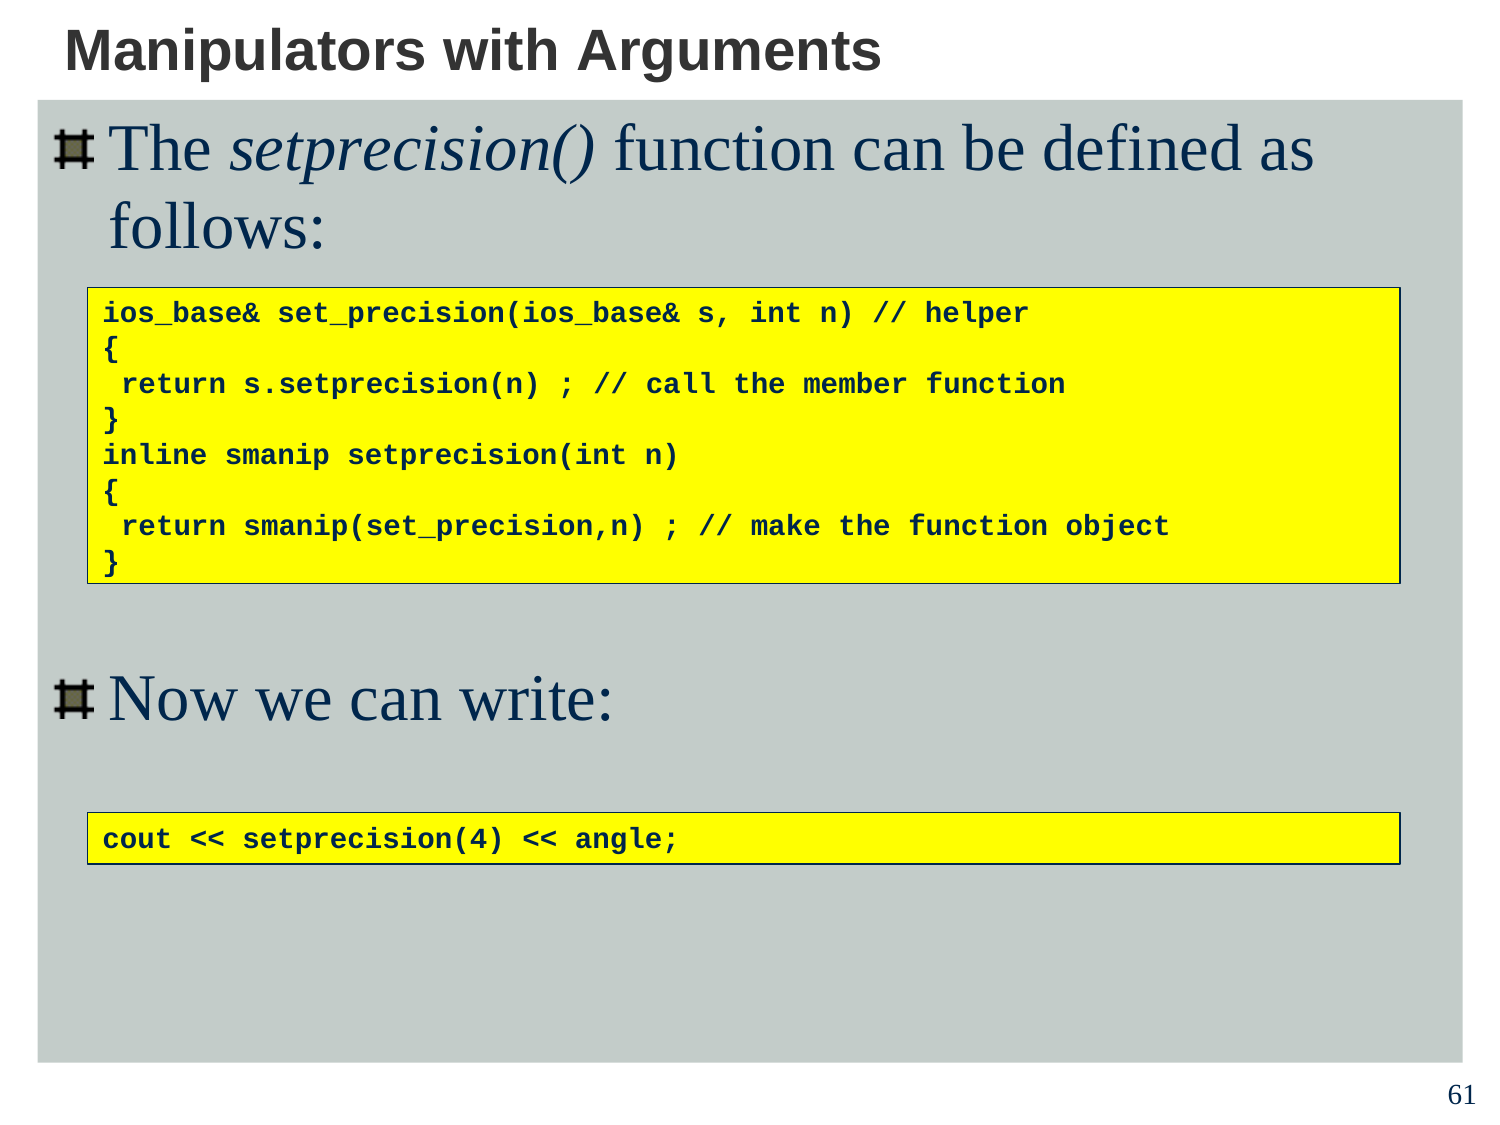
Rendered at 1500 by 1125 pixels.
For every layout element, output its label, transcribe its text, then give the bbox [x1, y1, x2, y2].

title Manipulators with Arguments [50, 0, 1450, 91]
list The setprecision() function can be defined as follows: Now we can write: [37, 99, 1463, 1063]
text_box ios_base& set_precision(ios_base& s, int n) // helper { return s.setprecision(n) ; // call the member function } inline smanip setprecision(int n) { return smanip(set_precision,n) ; // make the function object } [87, 287, 1401, 586]
text_box cout << setprecision(4) << angle; [87, 812, 1401, 865]
